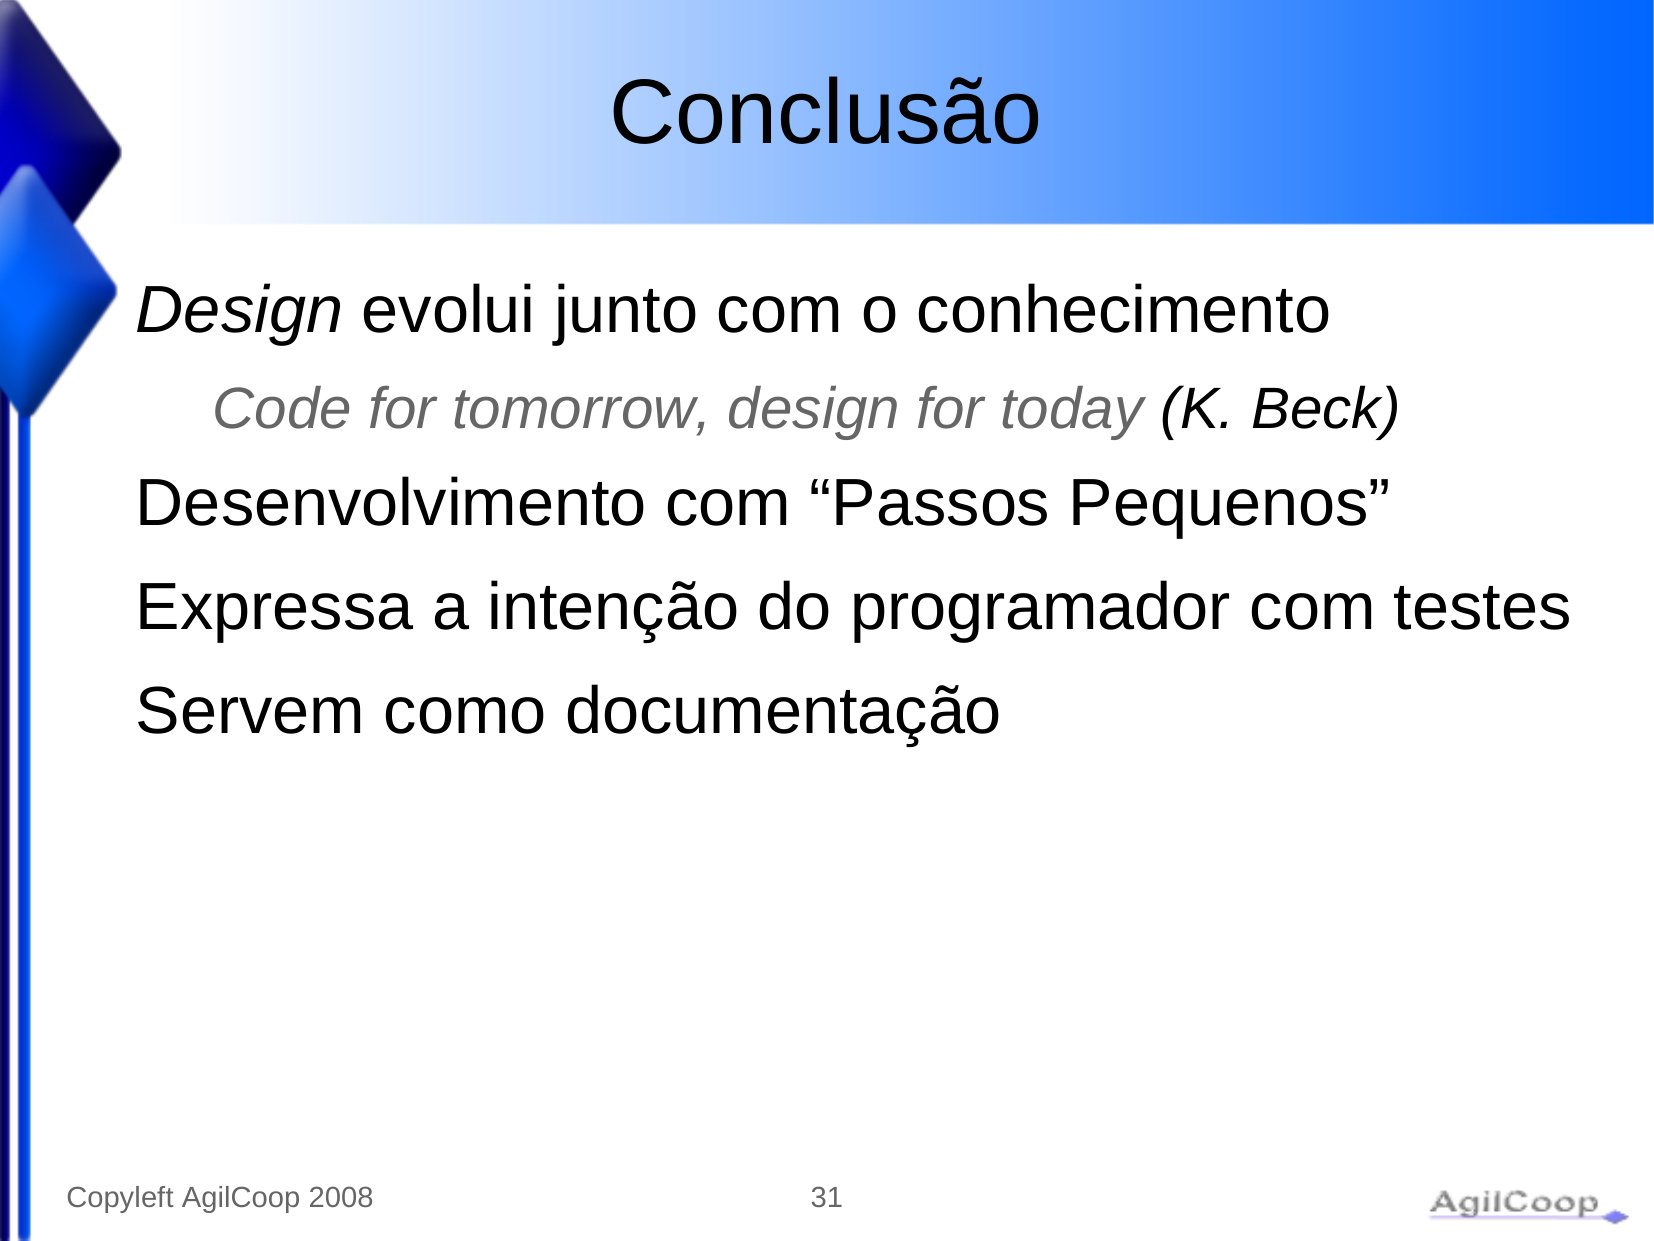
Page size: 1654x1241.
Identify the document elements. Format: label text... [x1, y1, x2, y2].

picture [0, 0, 1654, 1241]
title Conclusão [82, 8, 1571, 216]
list Design evolui junto com o conhecimento Code for tomorrow, design for today (K. Beck) Desenvolvimento com “Passos Pequenos” Expressa a intenção do programador com testes Servem como documentação [118, 271, 1607, 1108]
